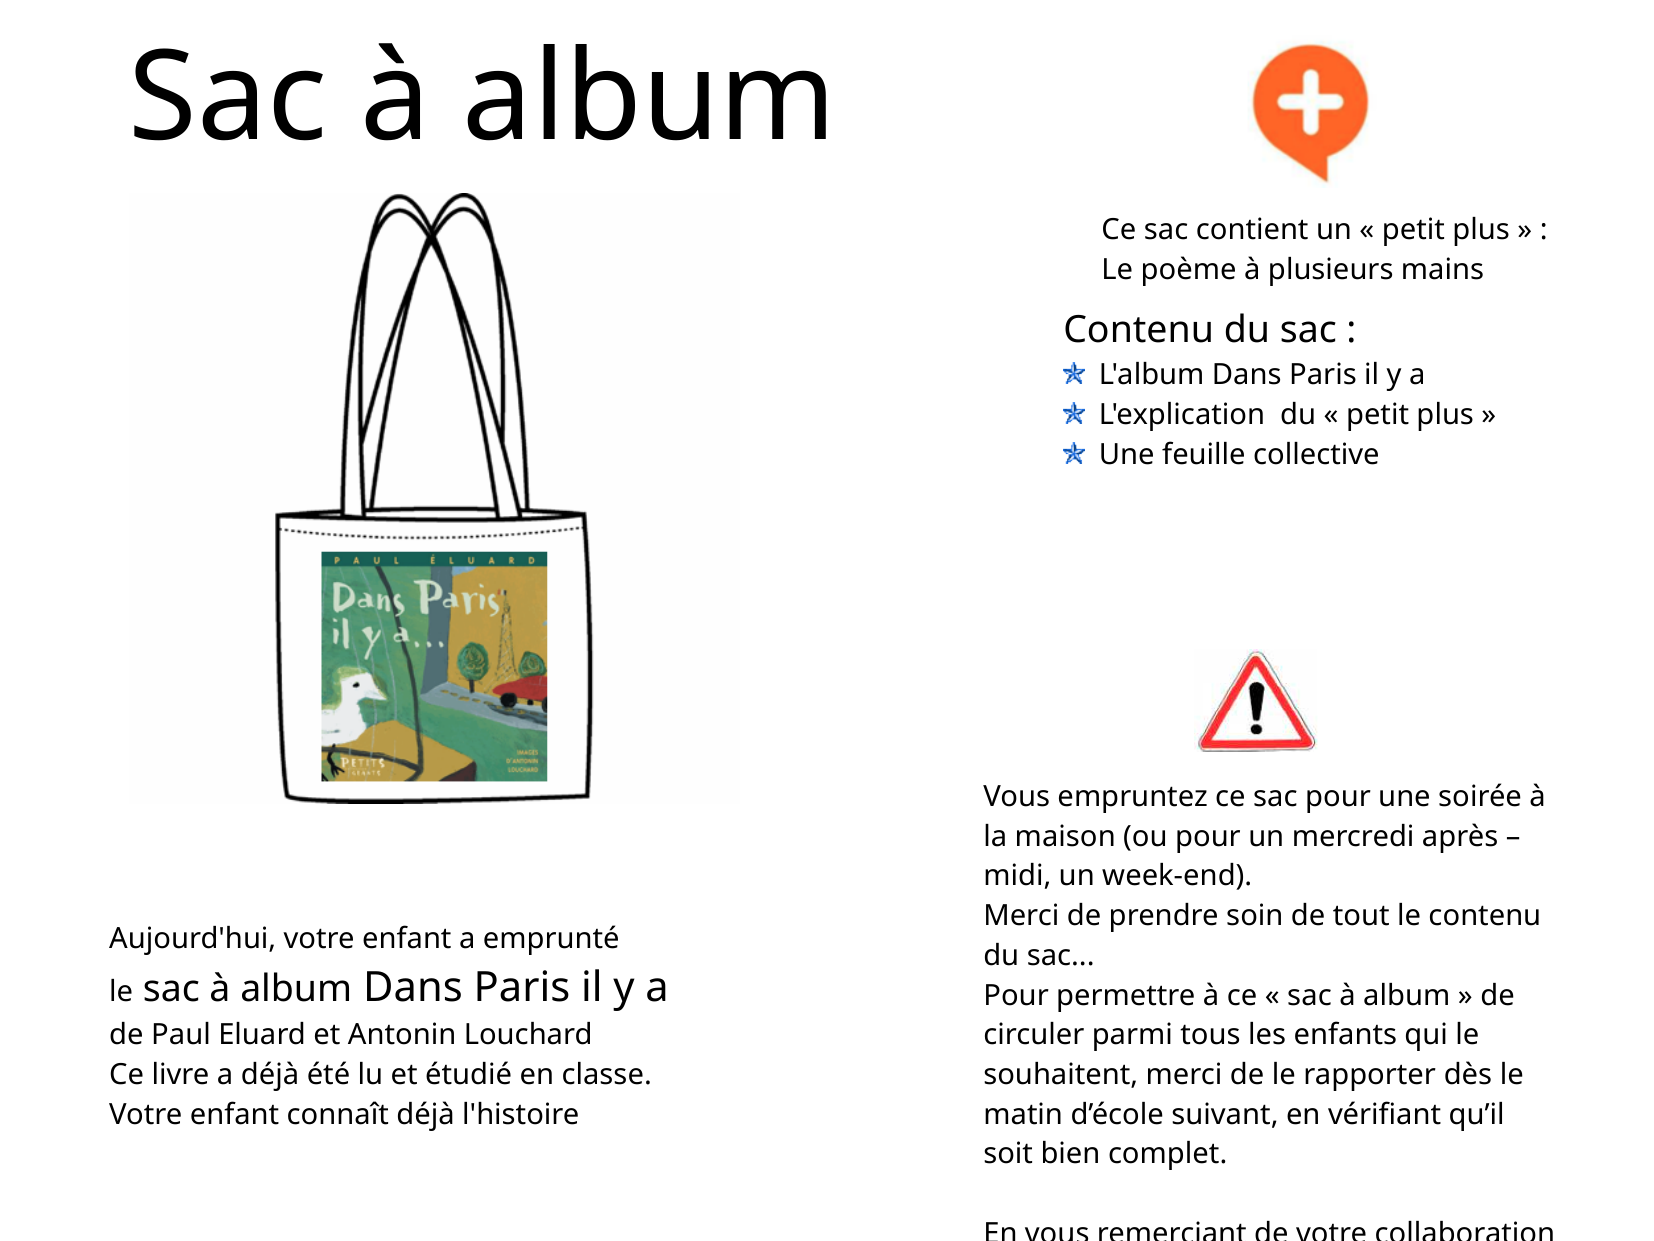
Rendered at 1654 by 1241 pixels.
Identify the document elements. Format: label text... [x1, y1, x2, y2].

picture [1188, 637, 1323, 760]
picture [129, 193, 740, 804]
text_box Sac à album [106, 0, 898, 320]
text_box Ce sac contient un « petit plus » : Le poème à plusieurs mains [1086, 200, 1571, 295]
picture [1228, 35, 1383, 189]
text_box Aujourd'hui, votre enfant a emprunté le sac à album Dans Paris il y a de Paul Eluard et Antonin Louchard Ce livre a déjà été lu et étudié en classe. Votre enfant connaît déjà l'histoire [94, 909, 827, 1204]
text_box Contenu du sac : L'album Dans Paris il y a L'explication du « petit plus » Une feuille collective [1048, 295, 1581, 849]
text_box Vous empruntez ce sac pour une soirée à la maison (ou pour un mercredi après – midi, un week-end). Merci de prendre soin de tout le contenu du sac... Pour permettre à ce « sac à album » de circuler parmi tous les enfants qui le souhaitent, merci de le rapporter dès le matin d’école suivant, en vérifiant qu’il soit bien complet. En vous remerciant de votre collaboration [968, 767, 1571, 1143]
